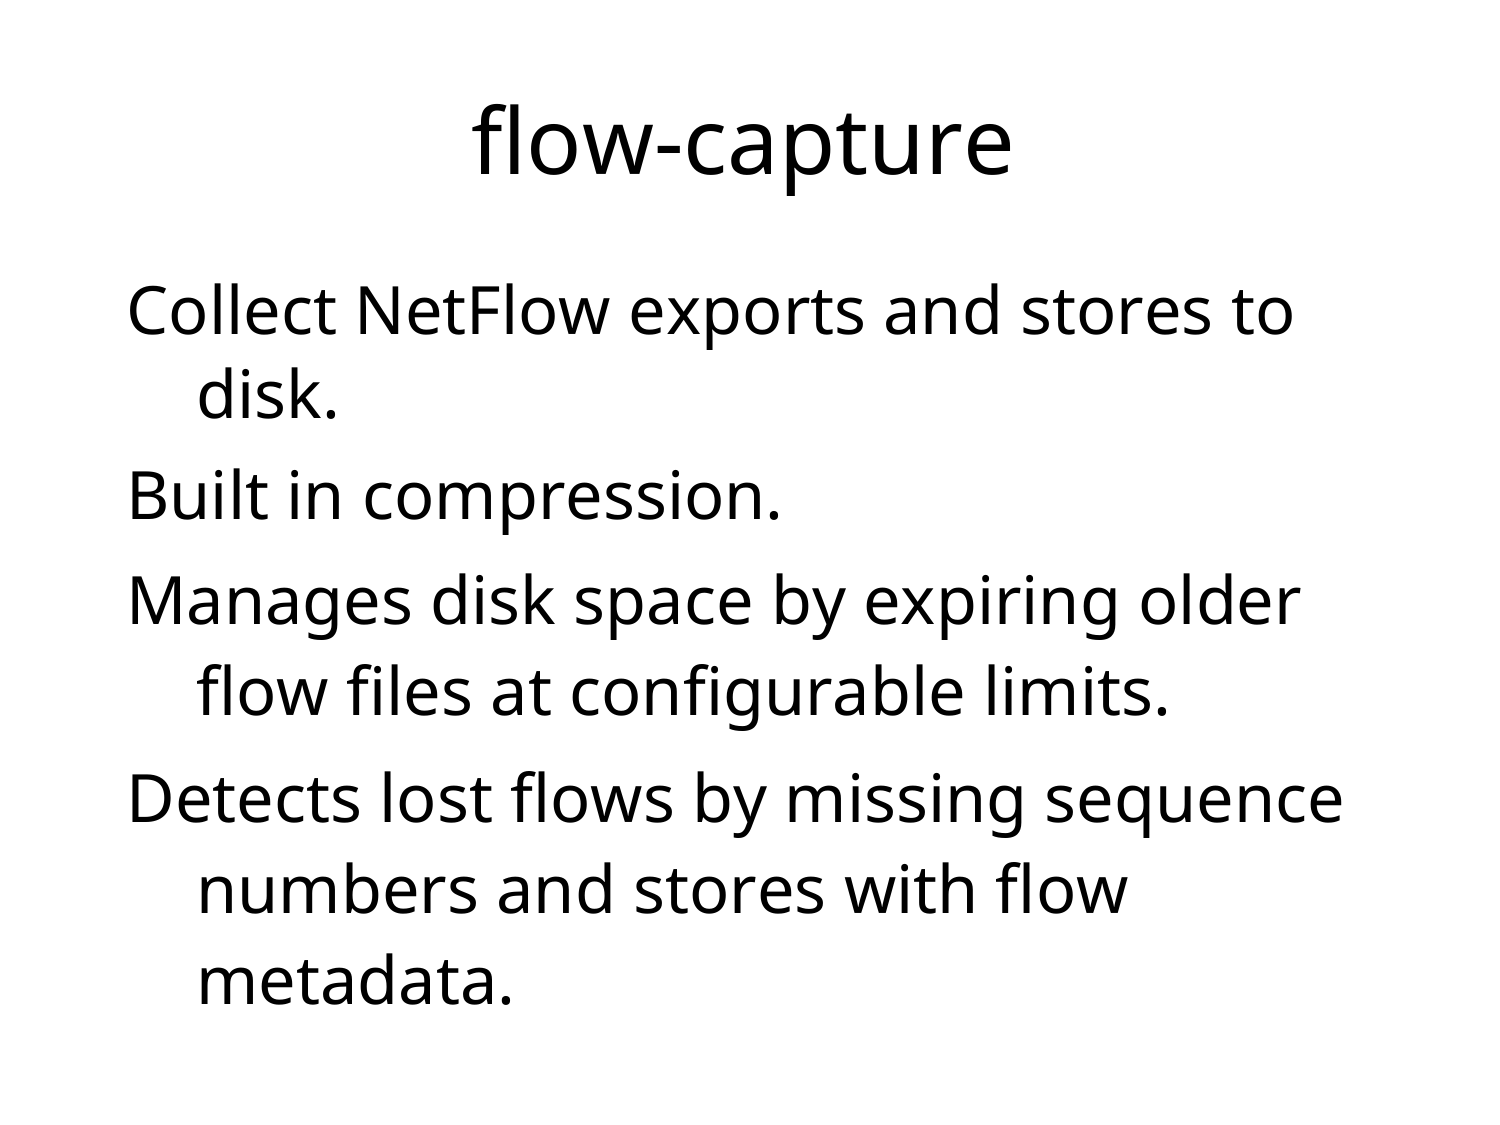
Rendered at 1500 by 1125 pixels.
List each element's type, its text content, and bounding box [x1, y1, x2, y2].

list Collect NetFlow exports and stores to disk. Built in compression. Manages disk space by expiring older flow files at configurable limits. Detects lost flows by missing sequence numbers and stores with flow metadata. [112, 258, 1388, 1029]
title flow-capture [112, 62, 1388, 217]
